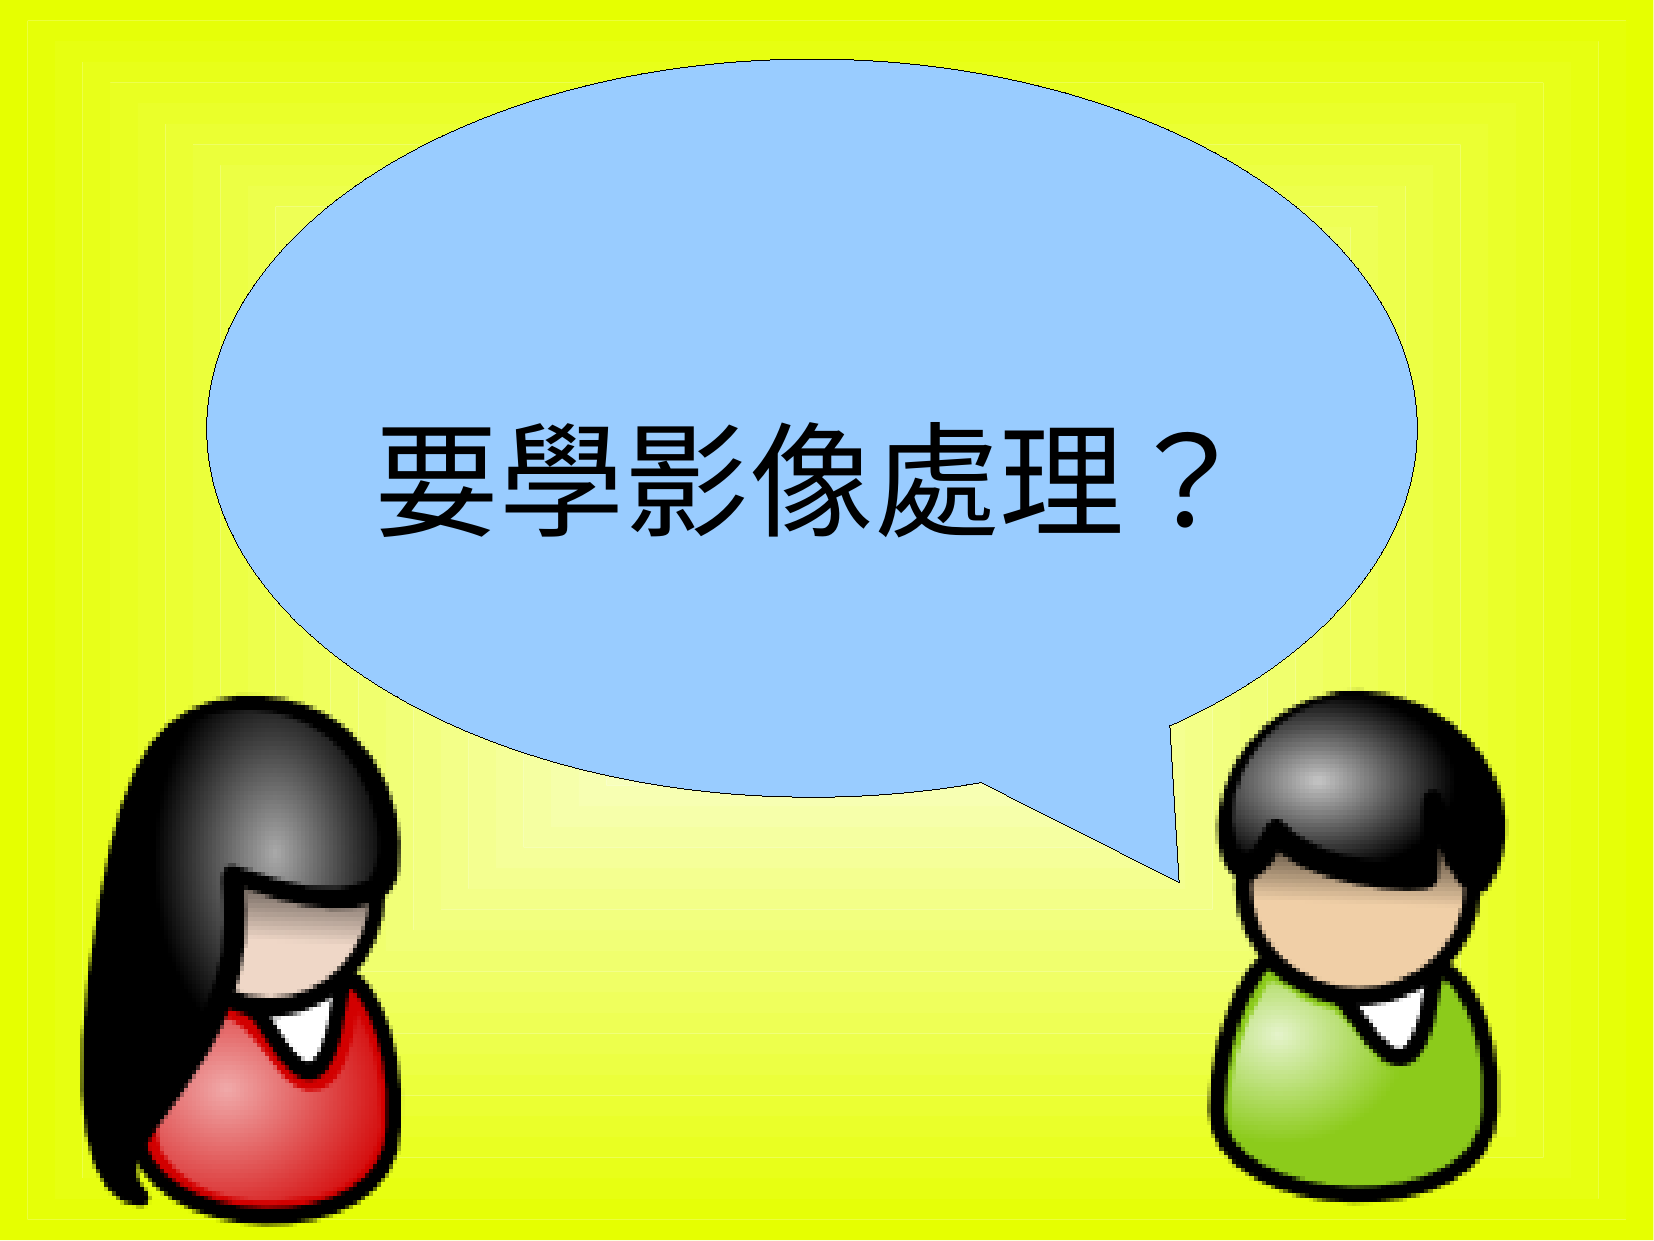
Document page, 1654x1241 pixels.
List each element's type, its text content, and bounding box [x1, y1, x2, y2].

picture [1092, 679, 1625, 1211]
text_box 要學影像處理？ [206, 59, 1418, 883]
picture [0, 679, 502, 1241]
